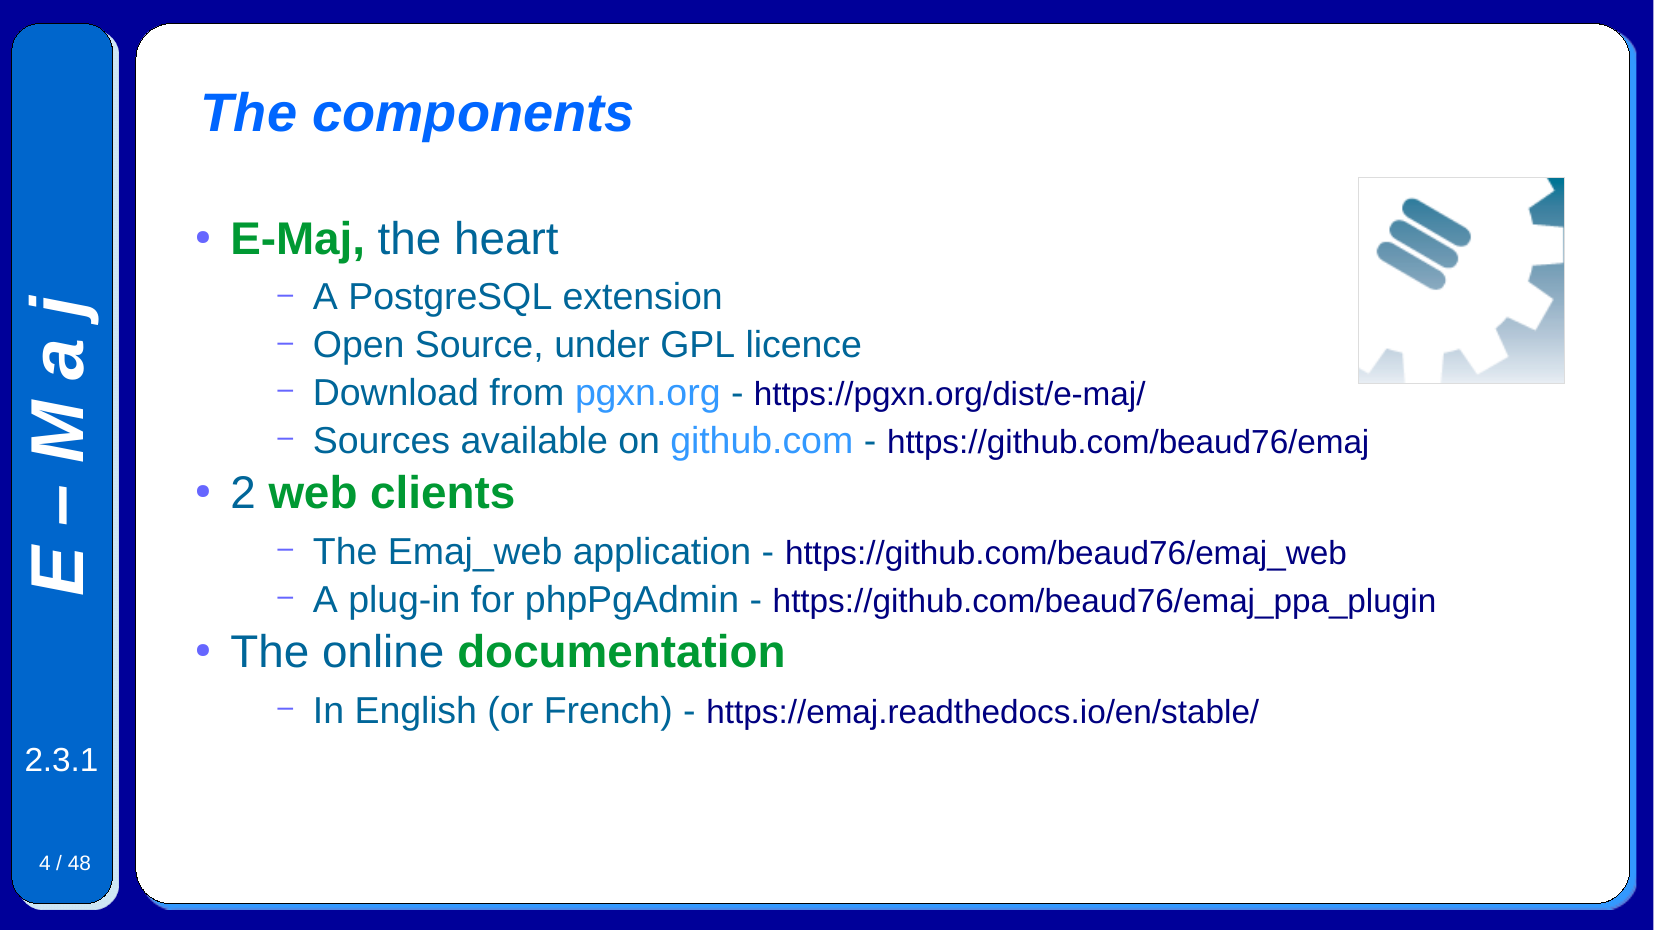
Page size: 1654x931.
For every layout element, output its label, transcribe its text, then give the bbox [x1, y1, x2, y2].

title The components [200, 34, 1575, 191]
list E-Maj, the heart A PostgreSQL extension Open Source, under GPL licence Download from pgxn.org - https://pgxn.org/dist/e-maj/ Sources available on github.com - https://github.com/beaud76/emaj 2 web clients The Emaj_web application - https://github.com/beaud76/emaj_web A plug-in for phpPgAdmin - https://github.com/beaud76/emaj_ppa_plugin The online documentation In English (or French) - https://emaj.readthedocs.io/en/stable/ [177, 212, 1587, 804]
picture [1358, 177, 1565, 384]
